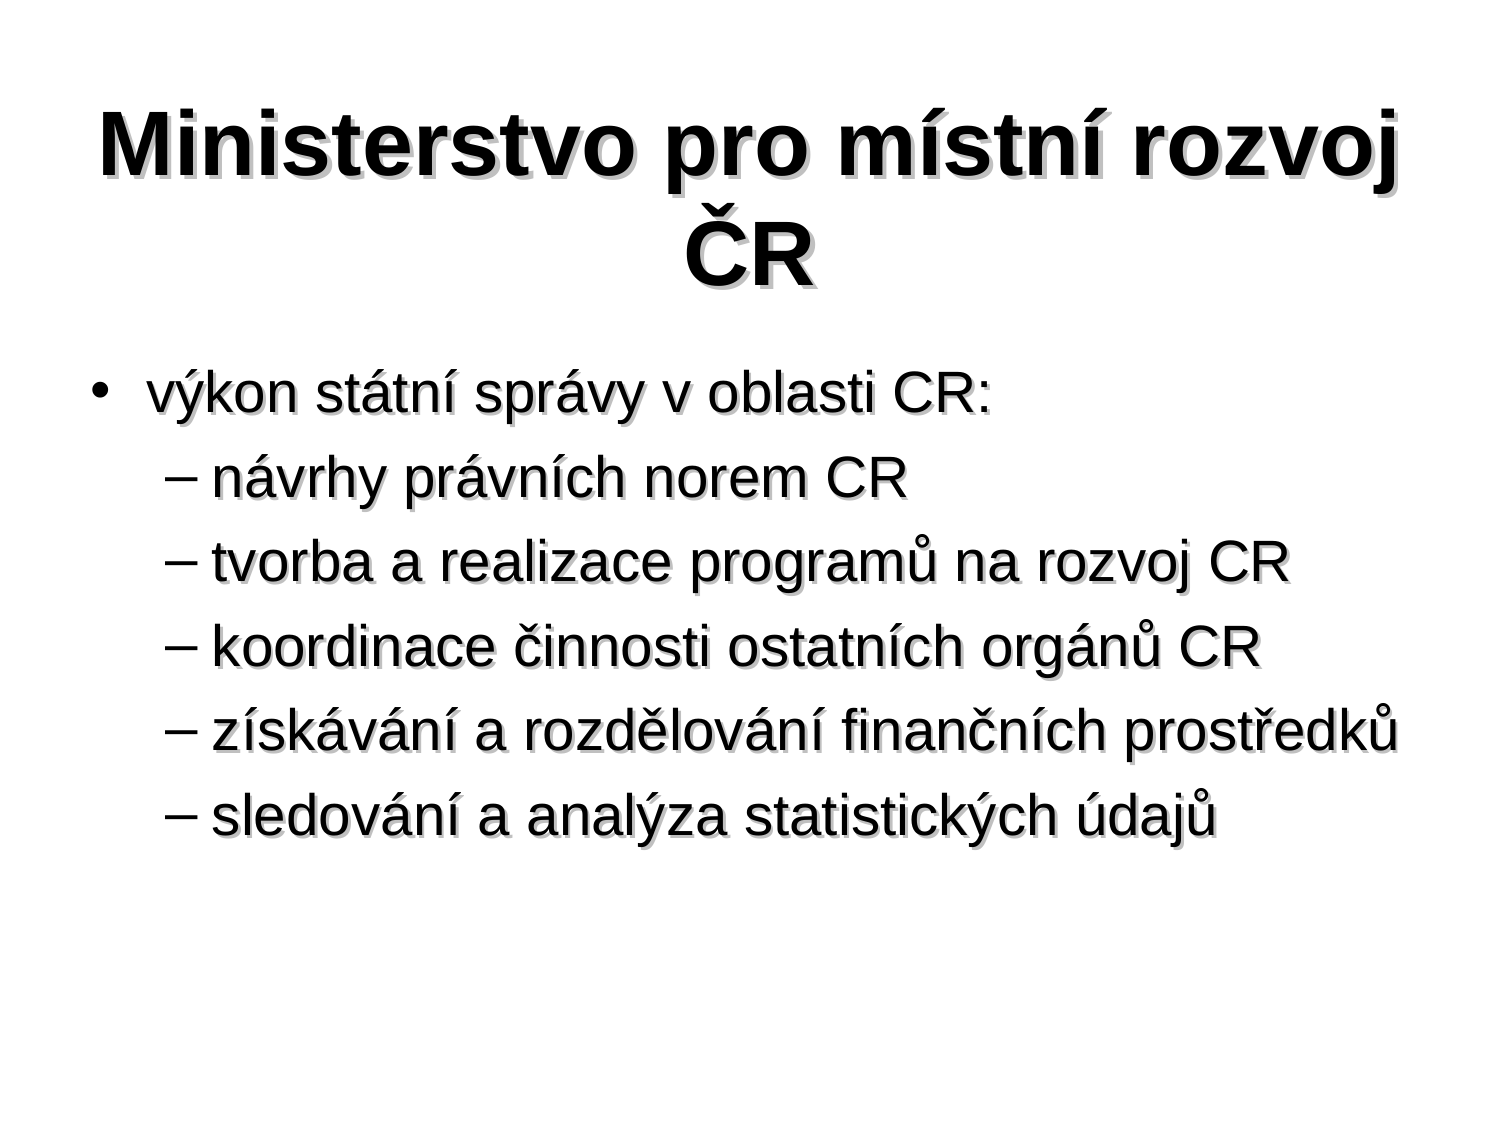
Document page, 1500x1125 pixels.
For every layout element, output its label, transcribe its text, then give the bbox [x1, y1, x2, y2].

title Ministerstvo pro místní rozvoj ČR [75, 0, 1426, 262]
list výkon státní správy v oblasti CR: návrhy právních norem CR tvorba a realizace programů na rozvoj CR koordinace činnosti ostatních orgánů CR získávání a rozdělování finančních prostředků sledování a analýza statistických údajů [75, 262, 1426, 1006]
